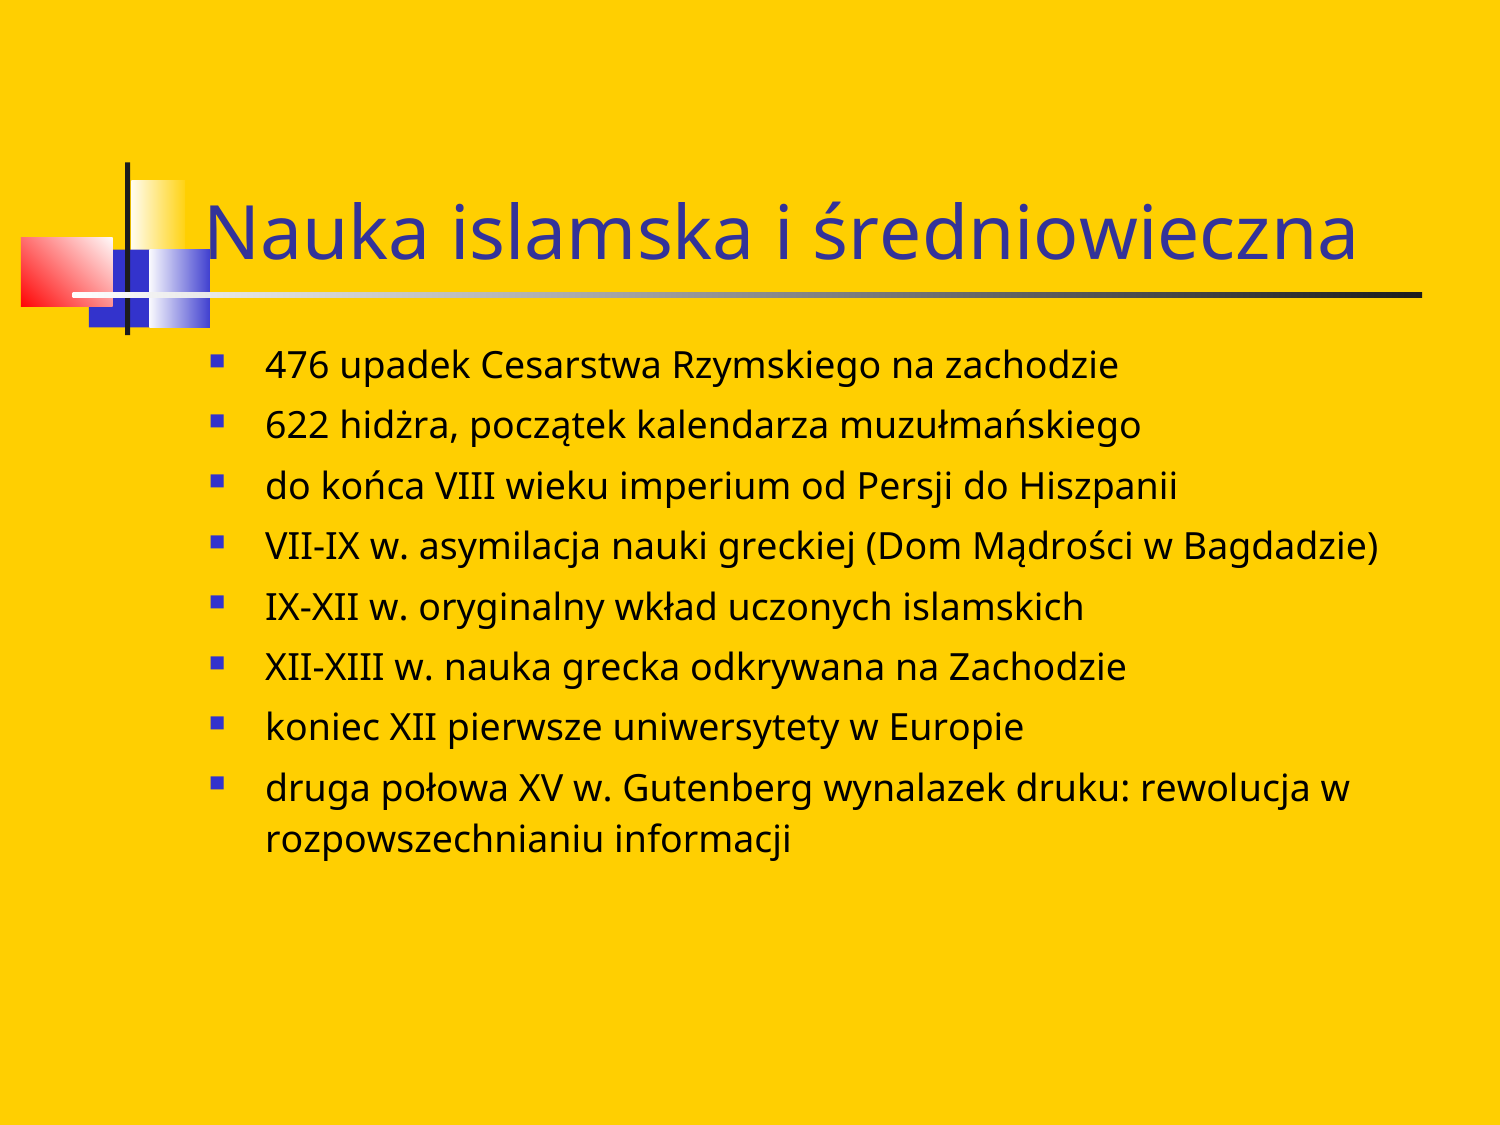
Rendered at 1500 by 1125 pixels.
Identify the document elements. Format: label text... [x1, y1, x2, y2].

title Nauka islamska i średniowieczna [188, 101, 1468, 289]
list 476 upadek Cesarstwa Rzymskiego na zachodzie 622 hidżra, początek kalendarza muzułmańskiego do końca VIII wieku imperium od Persji do Hiszpanii VII-IX w. asymilacja nauki greckiej (Dom Mądrości w Bagdadzie) IX-XII w. oryginalny wkład uczonych islamskich XII-XIII w. nauka grecka odkrywana na Zachodzie koniec XII pierwsze uniwersytety w Europie druga połowa XV w. Gutenberg wynalazek druku: rewolucja w rozpowszechnianiu informacji [193, 331, 1469, 1007]
